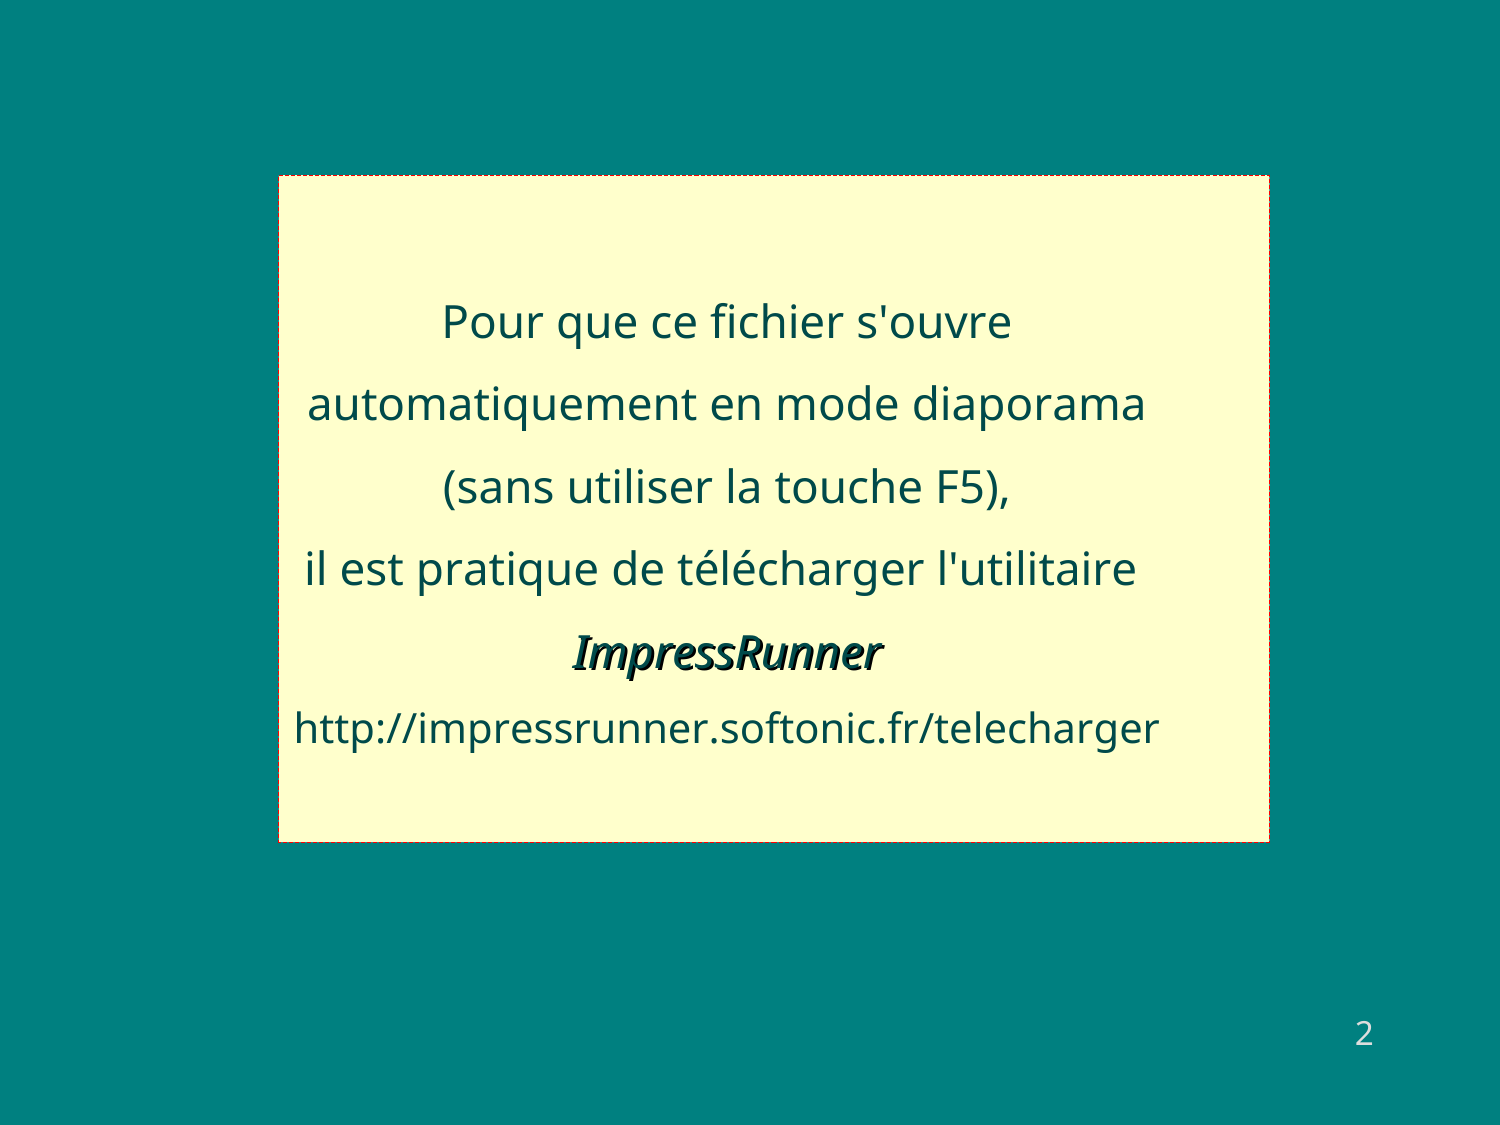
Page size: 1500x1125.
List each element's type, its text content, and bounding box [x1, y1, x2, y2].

text_box Pour que ce fichier s'ouvre automatiquement en mode diaporama (sans utiliser la touche F5), il est pratique de télécharger l'utilitaire ImpressRunner http://impressrunner.softonic.fr/telecharger [278, 175, 1270, 843]
